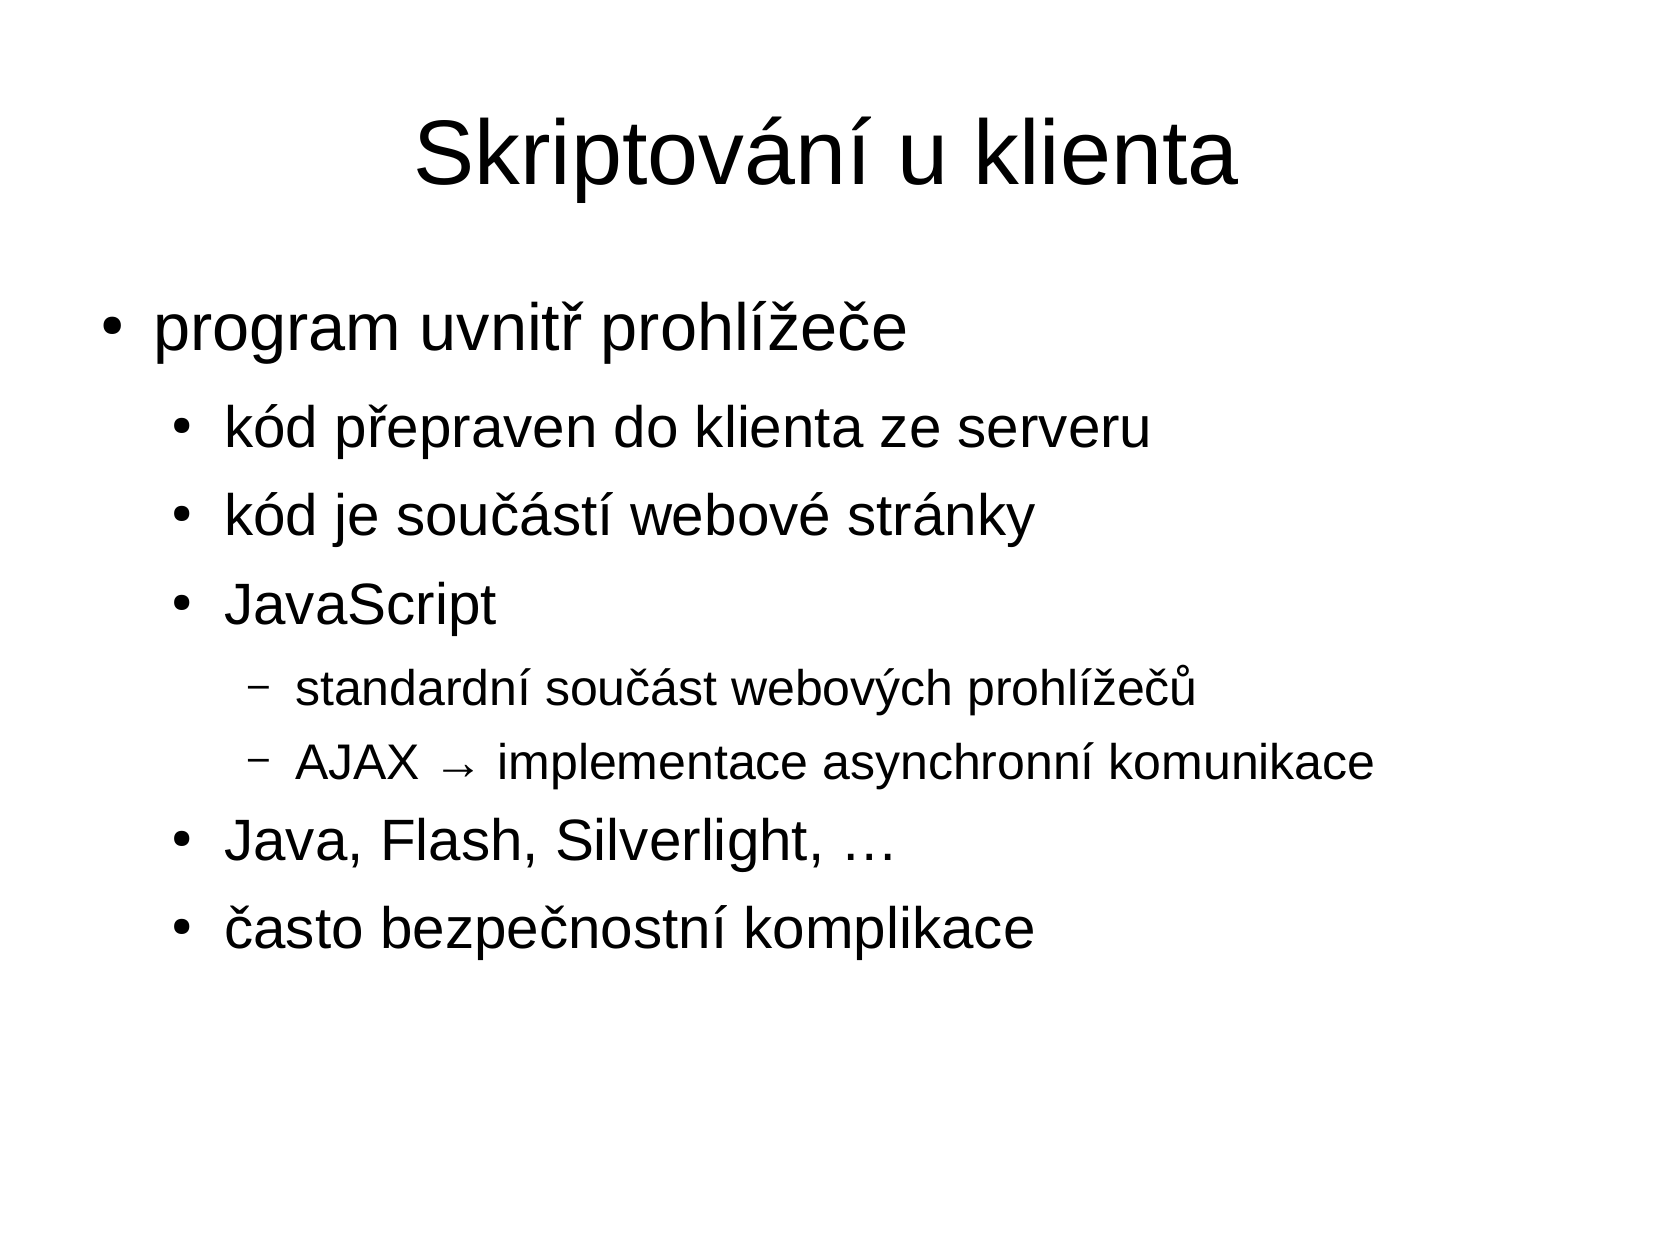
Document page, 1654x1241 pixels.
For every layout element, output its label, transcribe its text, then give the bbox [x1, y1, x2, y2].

list program uvnitř prohlížeče kód přepraven do klienta ze serveru kód je součástí webové stránky JavaScript standardní součást webových prohlížečů AJAX → implementace asynchronní komunikace Java, Flash, Silverlight, … často bezpečnostní komplikace [82, 290, 1571, 1109]
title Skriptování u klienta [82, 49, 1571, 257]
